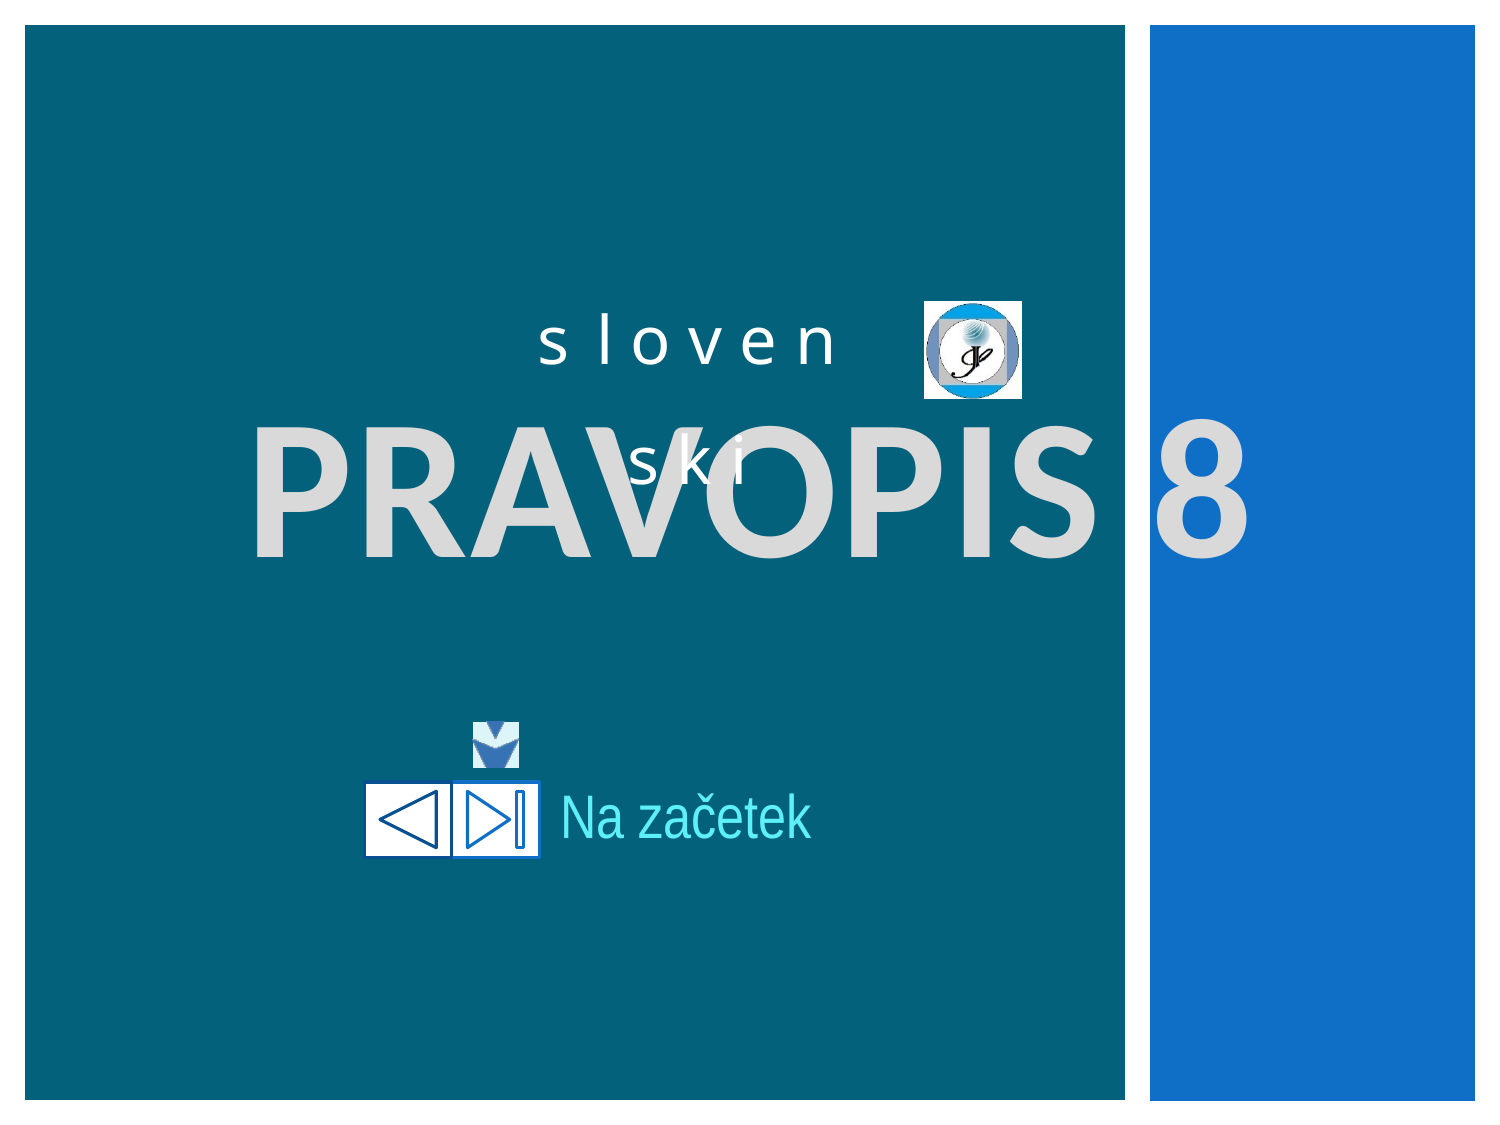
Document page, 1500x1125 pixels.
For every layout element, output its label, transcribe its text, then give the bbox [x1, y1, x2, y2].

picture [925, 302, 1021, 398]
text_box [364, 782, 540, 858]
text_box s l o v e n s k i [499, 287, 876, 542]
text_box Pravopis 8 [800, 350, 1338, 592]
picture [710, 512, 800, 558]
text_box Na začetek [516, 767, 855, 892]
text_box Pravopis 8 [37, 350, 699, 592]
picture [473, 722, 518, 767]
